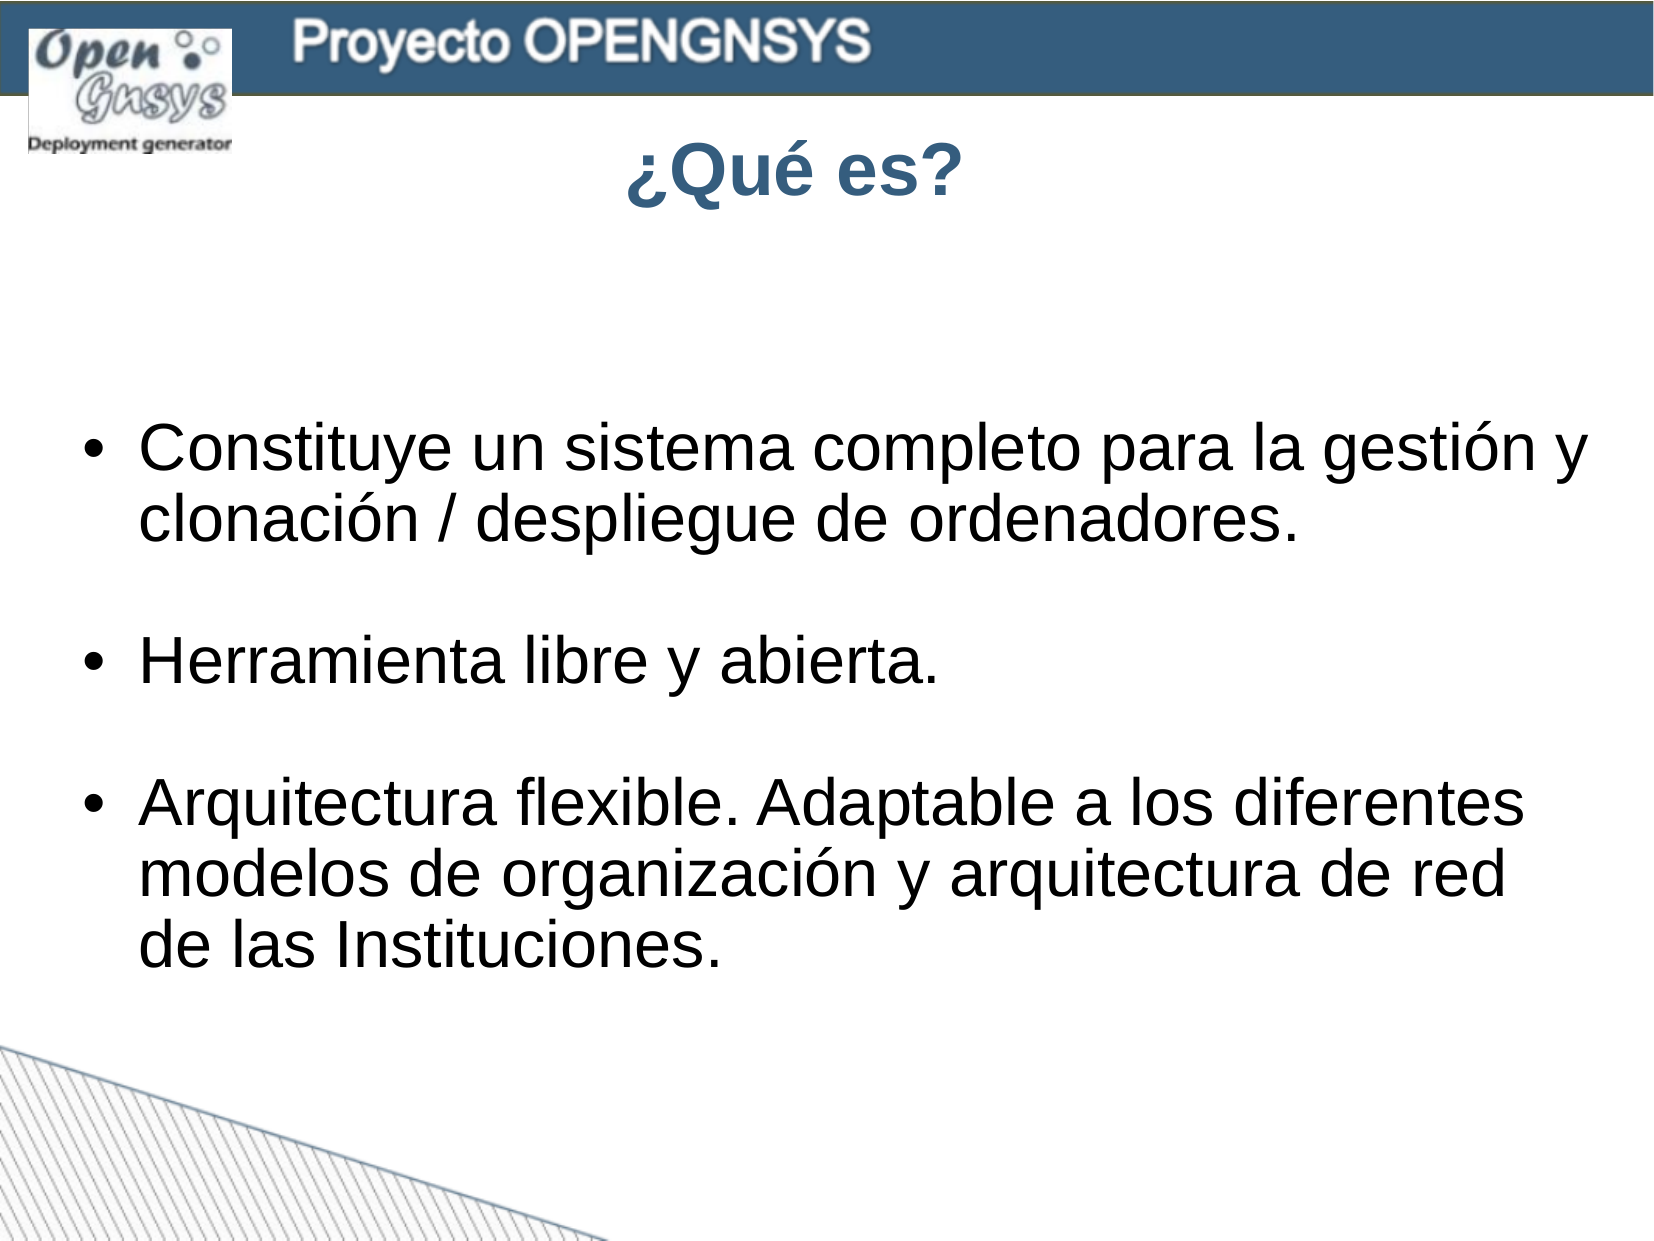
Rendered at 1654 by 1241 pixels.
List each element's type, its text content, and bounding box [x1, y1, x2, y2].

text_box ¿Qué es? [47, 131, 1544, 212]
picture [0, 0, 1654, 1241]
subtitle Constituye un sistema completo para la gestión y clonación / despliegue de ordenadores. Herramienta libre y abierta. Arquitectura flexible. Adaptable a los diferentes modelos de organización y arquitectura de red de las Instituciones. [64, 413, 1600, 1148]
